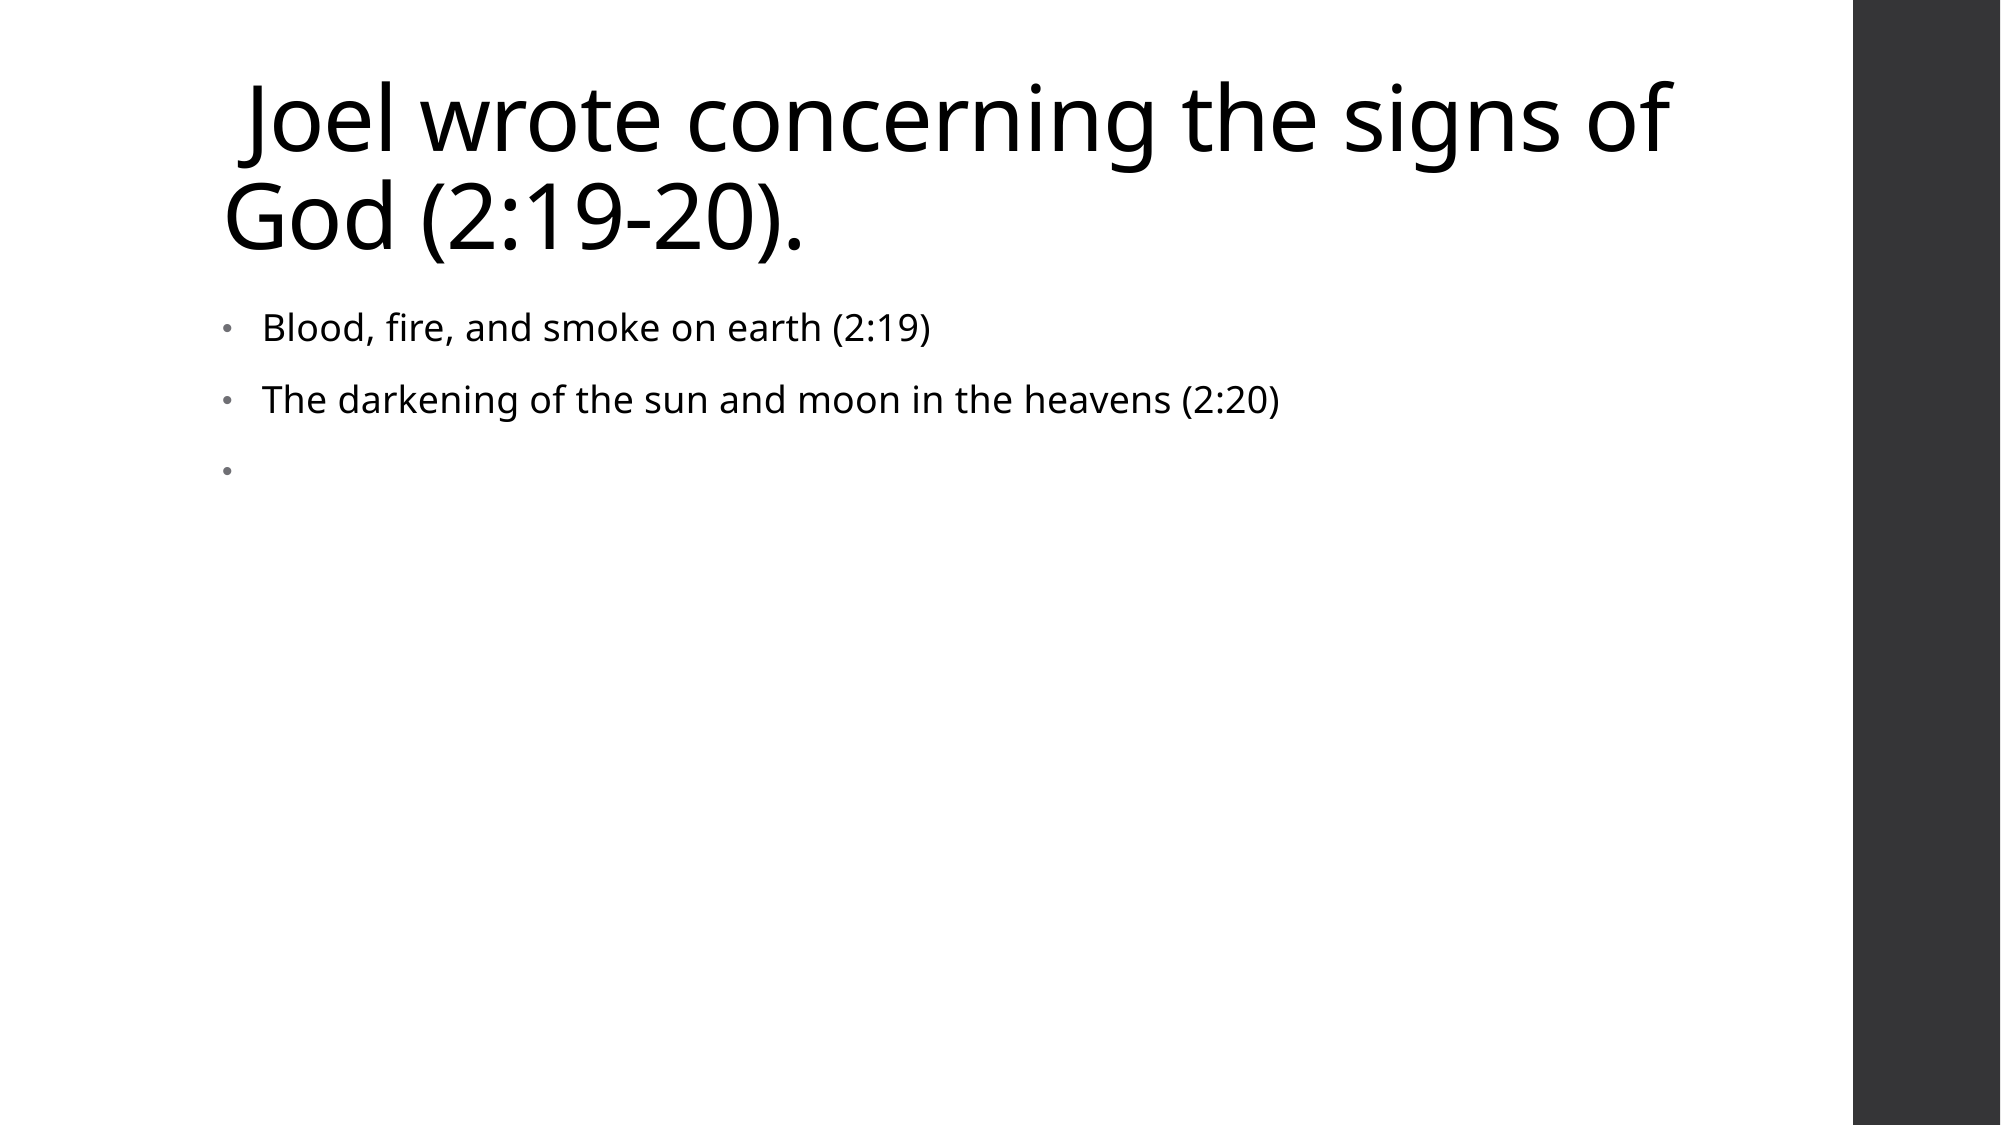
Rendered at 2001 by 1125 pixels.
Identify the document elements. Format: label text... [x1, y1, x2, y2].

title Joel wrote concerning the signs of God (2:19-20). [206, 60, 1797, 278]
list Blood, fire, and smoke on earth (2:19) The darkening of the sun and moon in the heavens (2:20) [206, 299, 1617, 1014]
